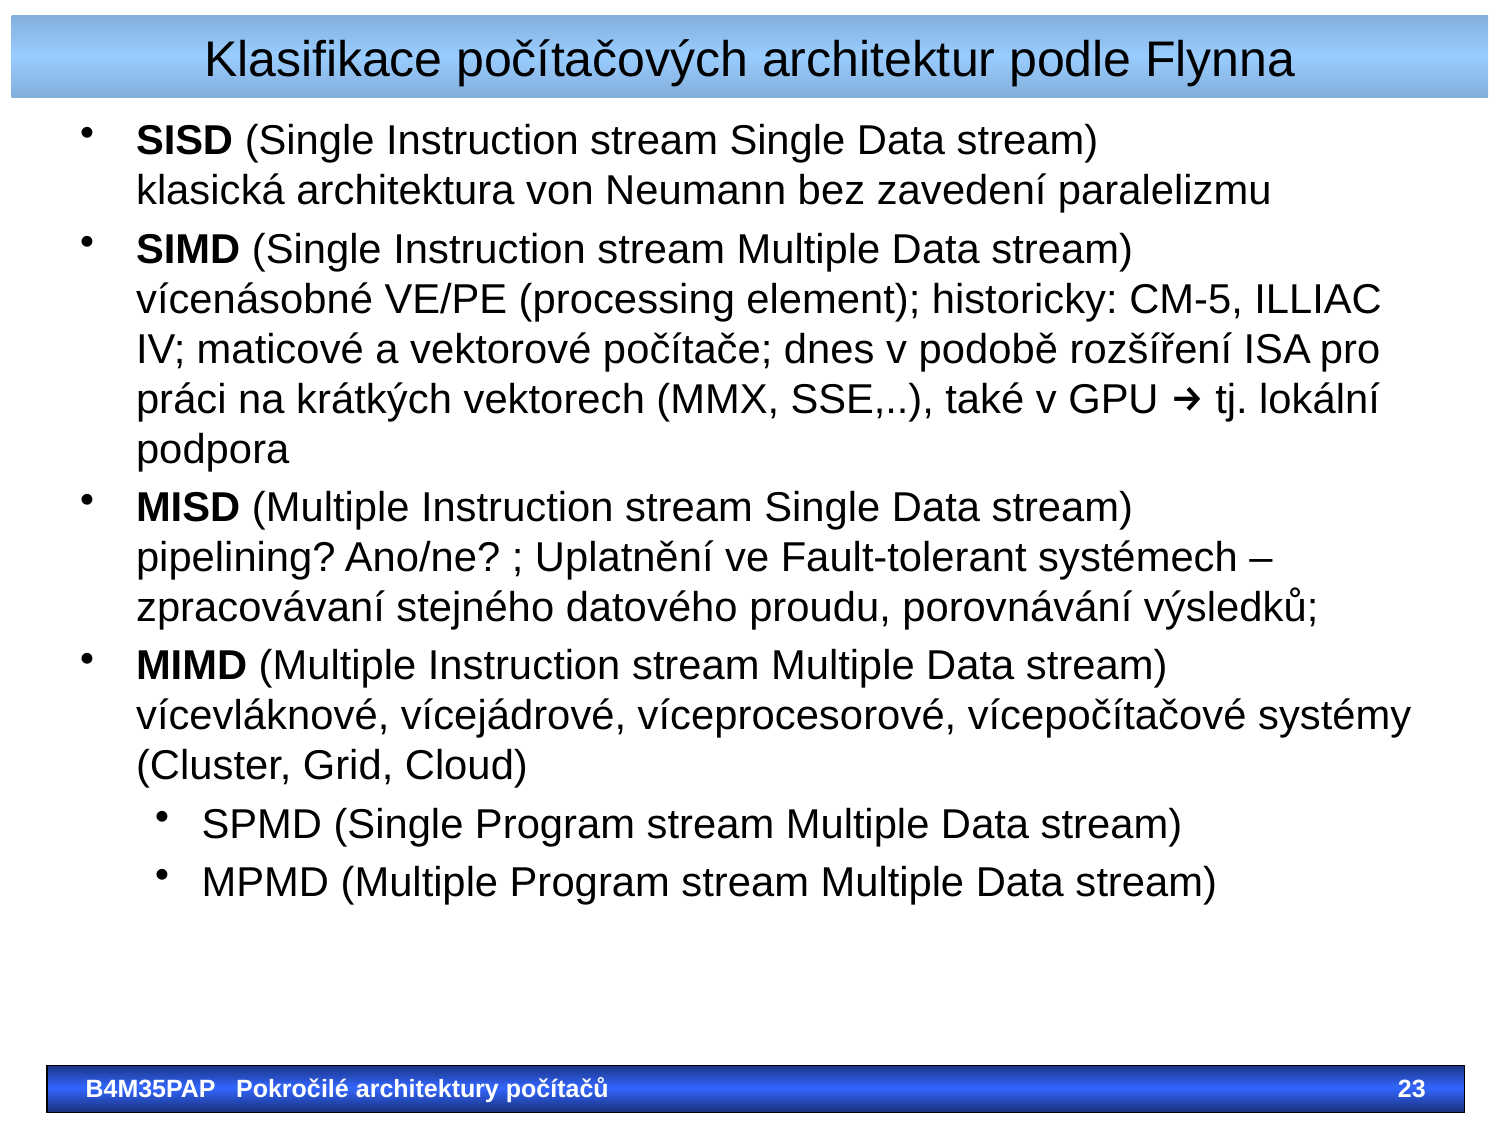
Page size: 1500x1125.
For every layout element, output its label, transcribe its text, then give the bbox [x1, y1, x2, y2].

title Klasifikace počítačových architektur podle Flynna [11, 15, 1489, 98]
list SISD (Single Instruction stream Single Data stream) klasická architektura von Neumann bez zavedení paralelizmu SIMD (Single Instruction stream Multiple Data stream) vícenásobné VE/PE (processing element); historicky: CM-5, ILLIAC IV; maticové a vektorové počítače; dnes v podobě rozšíření ISA pro práci na krátkých vektorech (MMX, SSE,..), také v GPU → tj. lokální podpora MISD (Multiple Instruction stream Single Data stream) pipelining? Ano/ne? ; Uplatnění ve Fault-tolerant systémech – zpracovávaní stejného datového proudu, porovnávání výsledků; MIMD (Multiple Instruction stream Multiple Data stream) vícevláknové, vícejádrové, víceprocesorové, vícepočítačové systémy (Cluster, Grid, Cloud) SPMD (Single Program stream Multiple Data stream) MPMD (Multiple Program stream Multiple Data stream) [64, 105, 1436, 1043]
footer B4M35PAP Pokročilé architektury počítačů [70, 1065, 1429, 1113]
slide_number <number> [1346, 1065, 1441, 1112]
